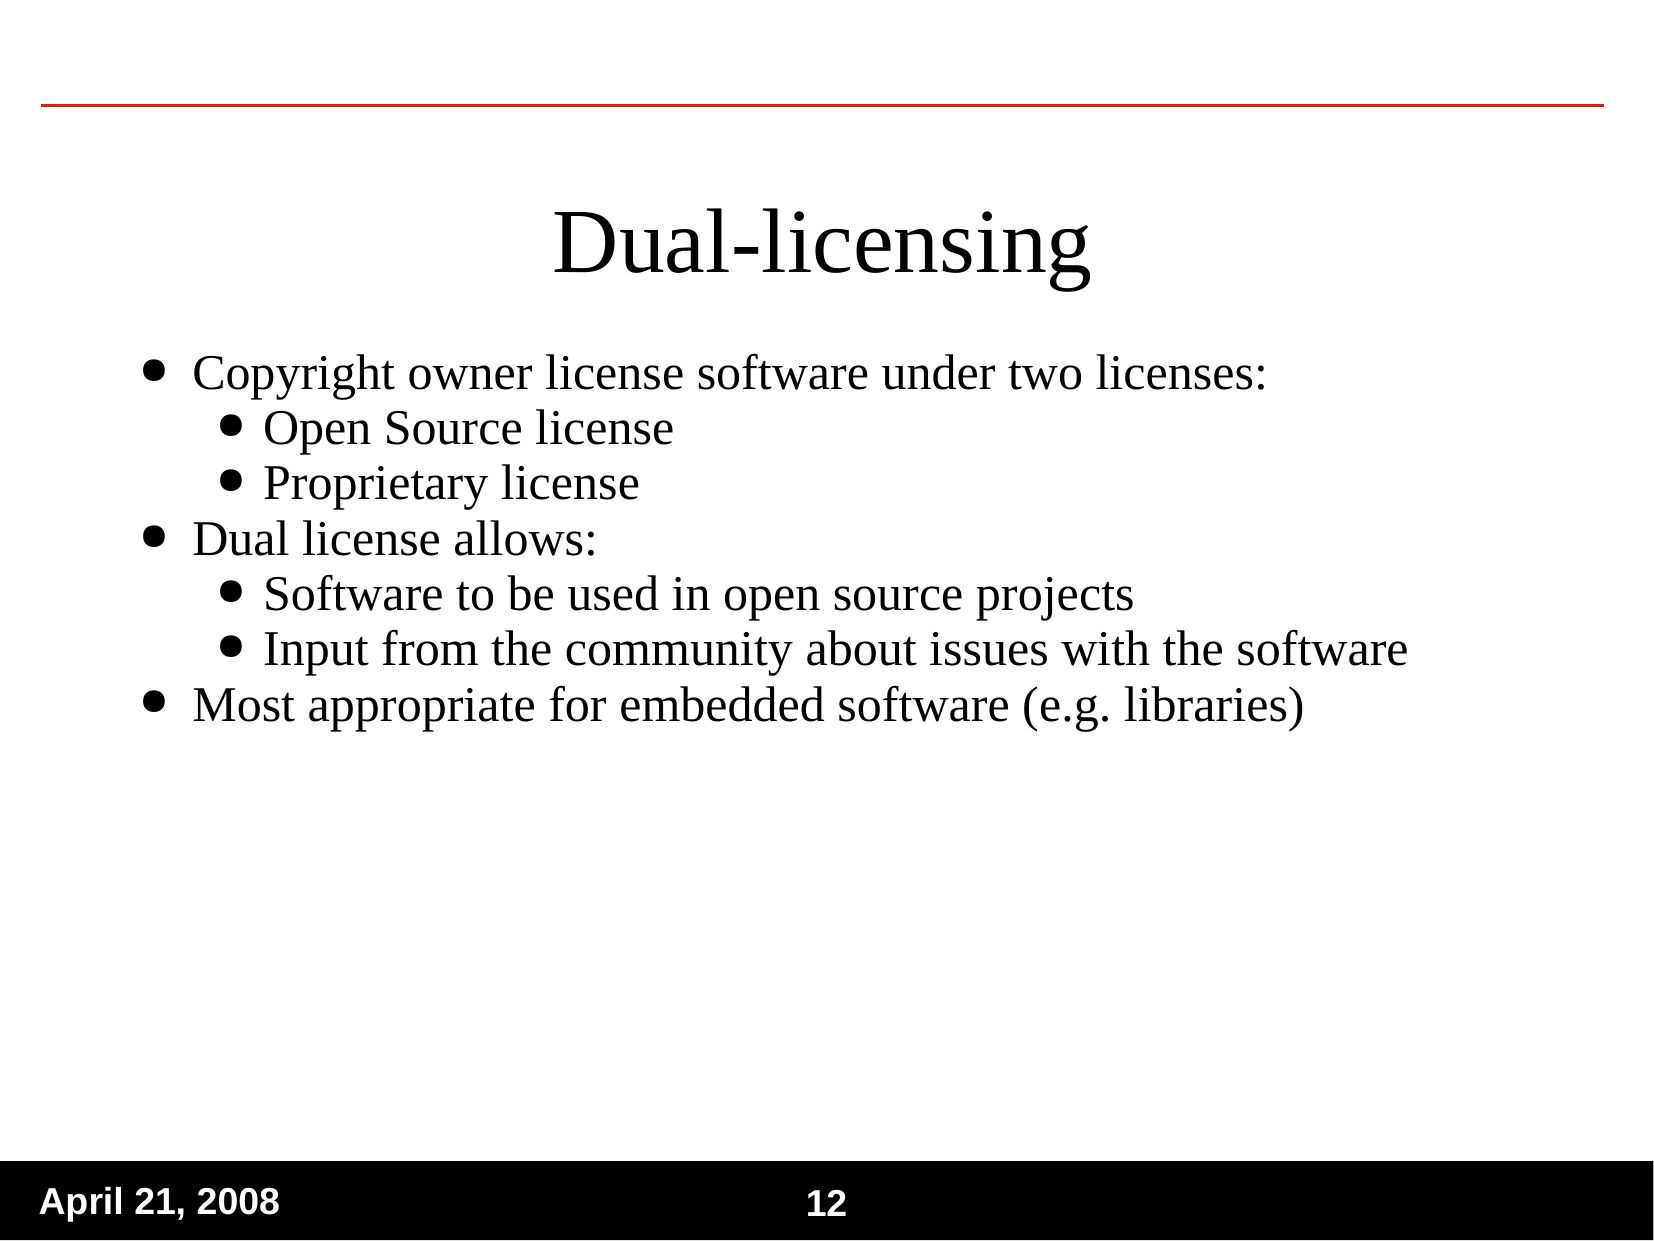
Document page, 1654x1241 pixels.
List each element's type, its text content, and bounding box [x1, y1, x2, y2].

list Copyright owner license software under two licenses: Open Source license Proprietary license Dual license allows: Software to be used in open source projects Input from the community about issues with the software Most appropriate for embedded software (e.g. libraries) [121, 344, 1534, 1127]
title Dual-licensing [117, 137, 1530, 346]
